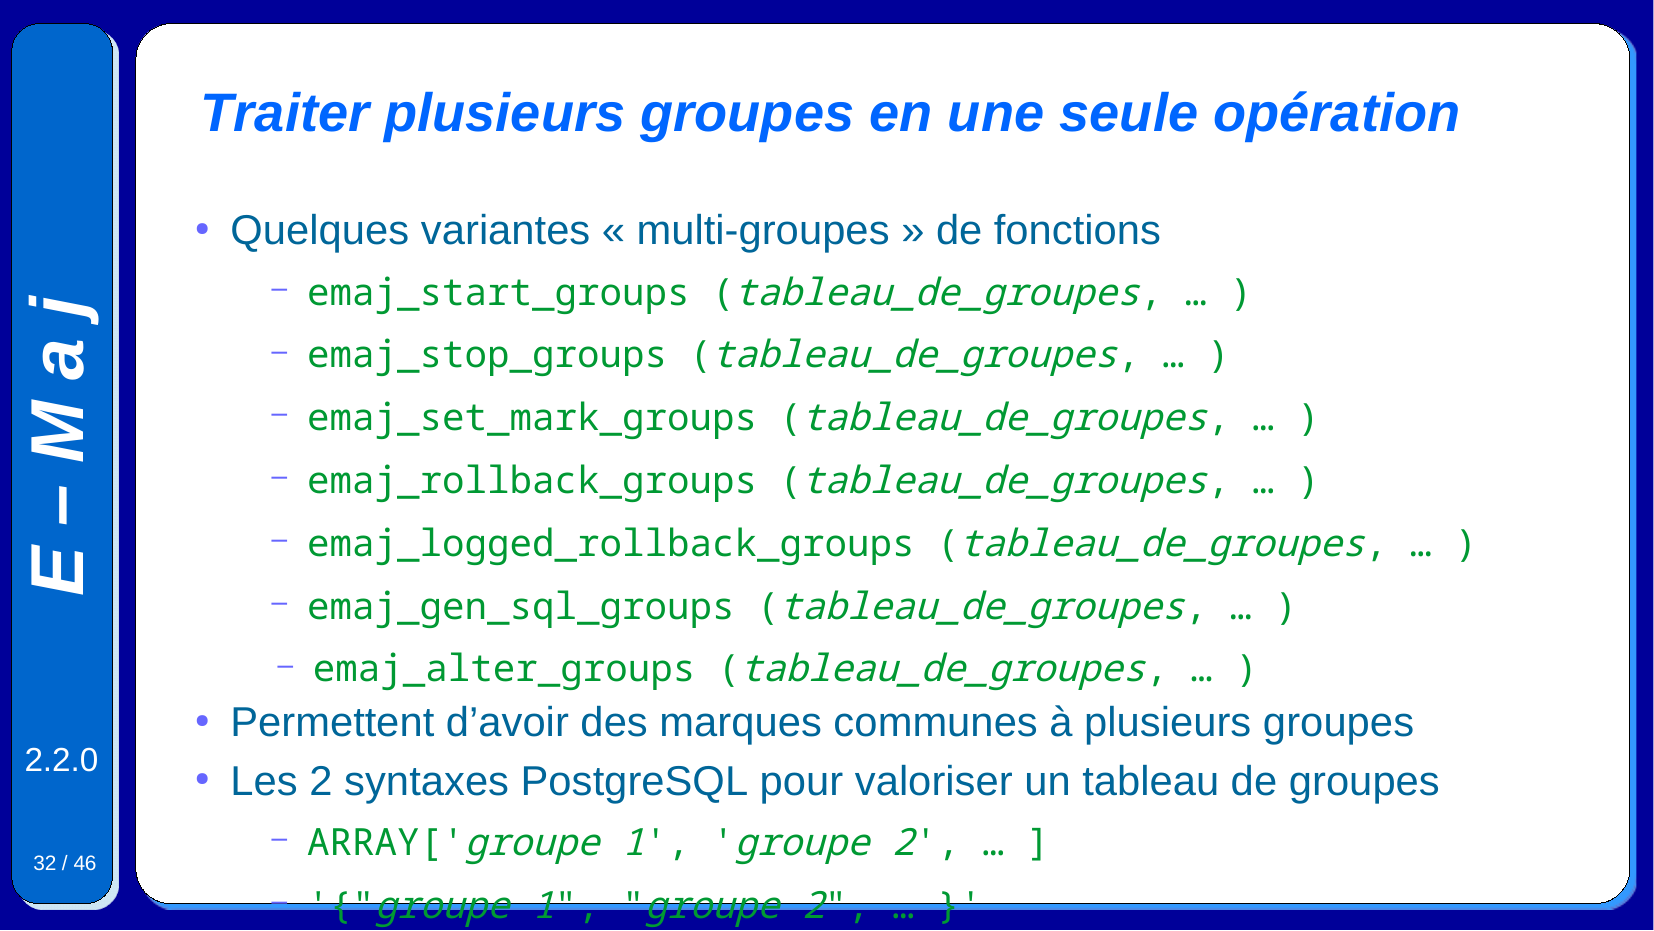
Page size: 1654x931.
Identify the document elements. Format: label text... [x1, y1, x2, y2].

list Quelques variantes « multi-groupes » de fonctions emaj_start_groups (tableau_de_groupes, … ) emaj_stop_groups (tableau_de_groupes, … ) emaj_set_mark_groups (tableau_de_groupes, … ) emaj_rollback_groups (tableau_de_groupes, … ) emaj_logged_rollback_groups (tableau_de_groupes, … ) emaj_gen_sql_groups (tableau_de_groupes, … ) emaj_alter_groups (tableau_de_groupes, … ) Permettent d’avoir des marques communes à plusieurs groupes Les 2 syntaxes PostgreSQL pour valoriser un tableau de groupes ARRAY['groupe 1', 'groupe 2', … ] '{"groupe 1", "groupe 2", … }' [177, 206, 1587, 862]
title Traiter plusieurs groupes en une seule opération [200, 34, 1575, 191]
